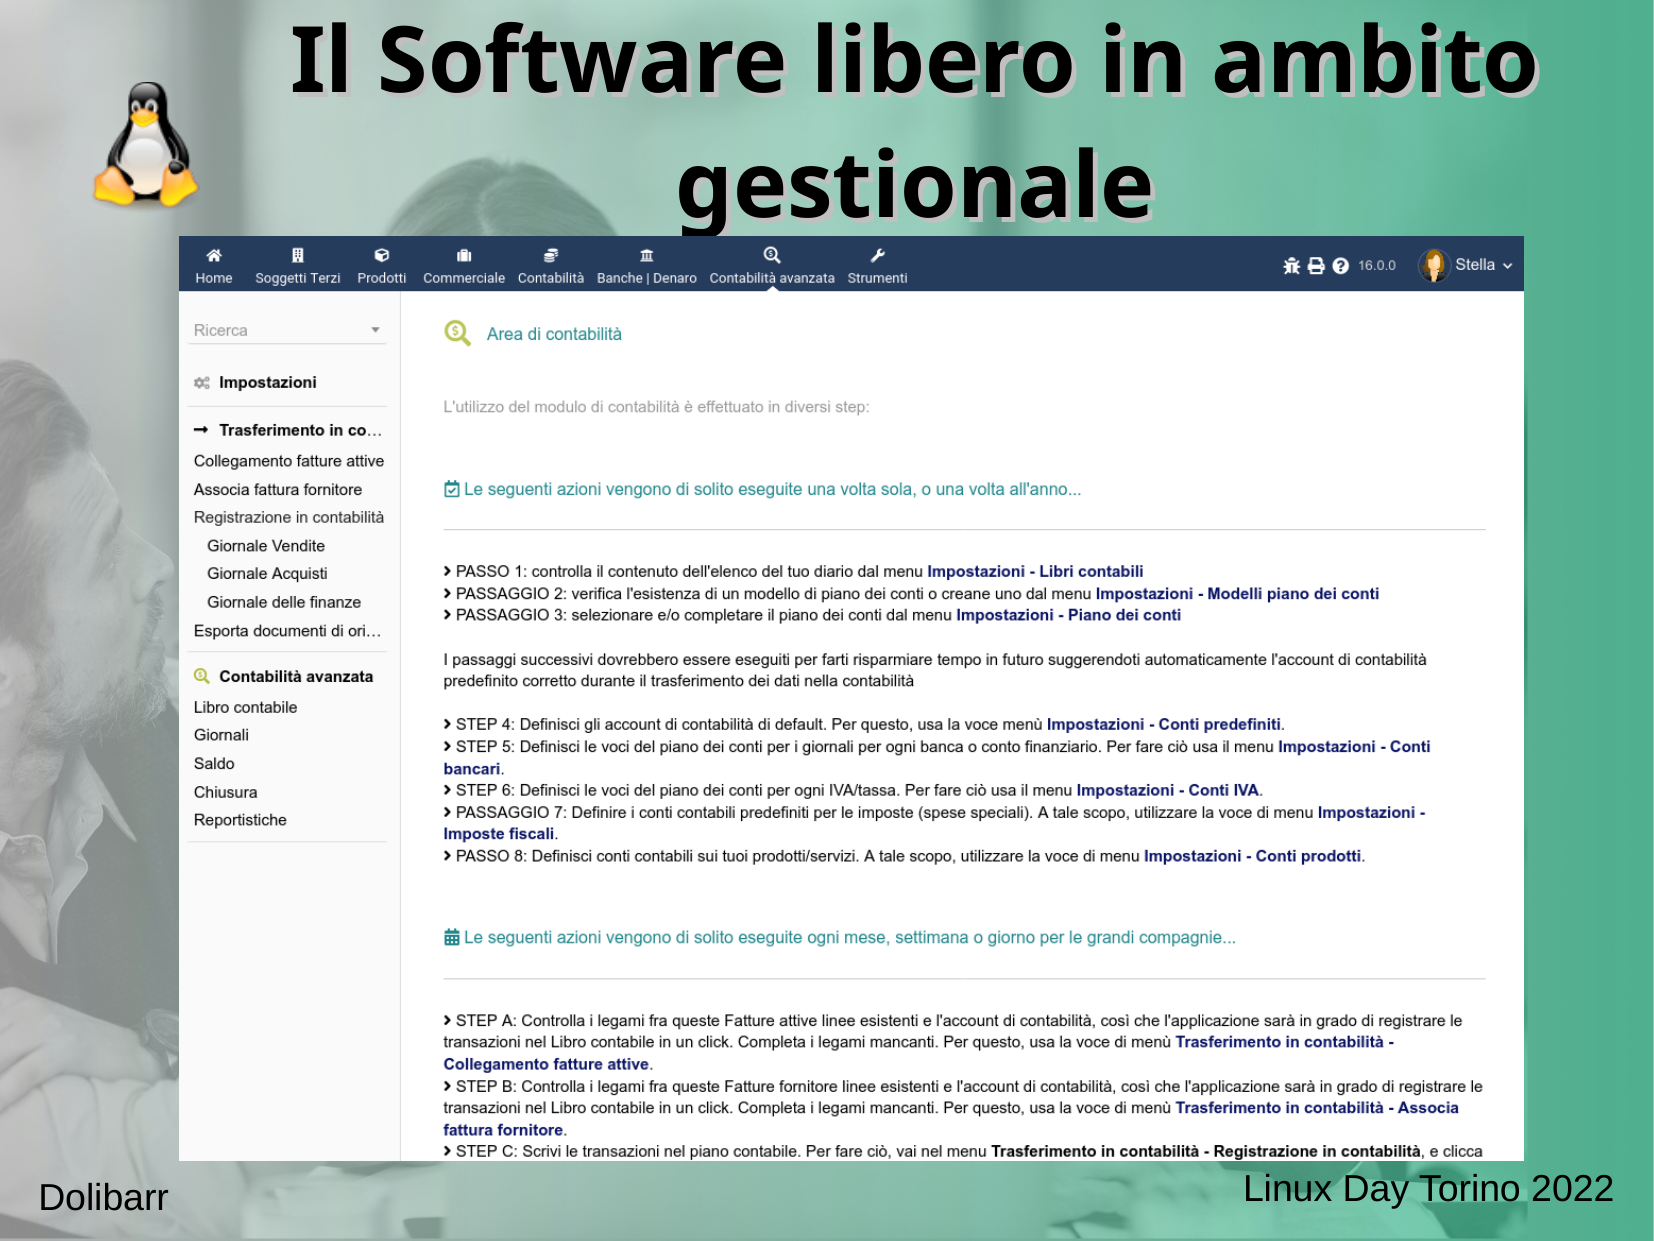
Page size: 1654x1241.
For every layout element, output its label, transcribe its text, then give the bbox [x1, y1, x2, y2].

table_cell [130, 766, 179, 830]
table_cell [130, 574, 179, 638]
picture [0, 0, 1654, 1241]
table_cell [130, 510, 179, 574]
title Il Software libero in ambito gestionale [259, 17, 1571, 222]
table_header [130, 410, 179, 510]
table_cell [130, 702, 179, 766]
table_cell [130, 638, 179, 702]
text_box Dolibarr [23, 1169, 185, 1227]
text_box Linux Day Torino 2022 [1228, 1159, 1630, 1217]
